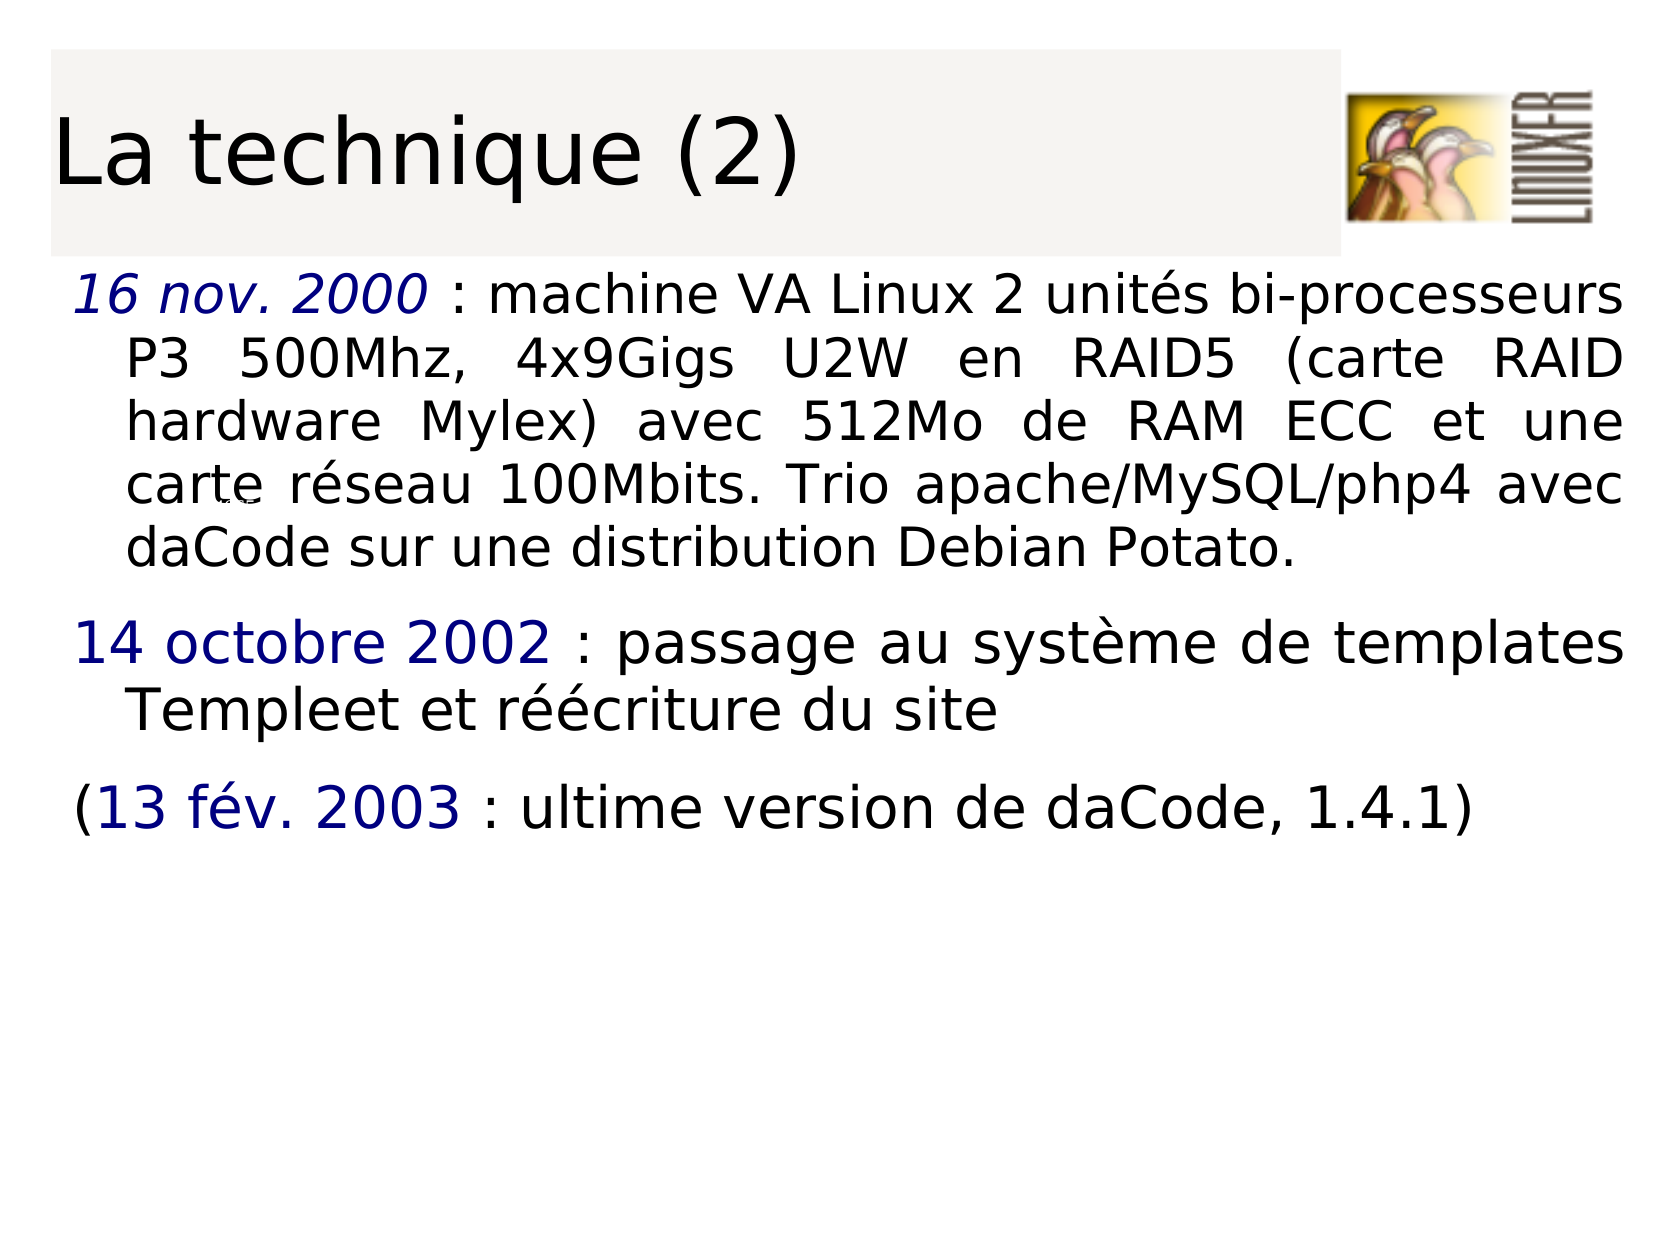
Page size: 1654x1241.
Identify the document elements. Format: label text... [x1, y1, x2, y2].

list 16 nov. 2000 : machine VA Linux 2 unités bi-processeurs P3 500Mhz, 4x9Gigs U2W en RAID5 (carte RAID hardware Mylex) avec 512Mo de RAM ECC et une carte réseau 100Mbits. Trio apache/MySQL/php4 avec daCode sur une distribution Debian Potato. 14 octobre 2002 : passage au système de templates Templeet et réécriture du site (13 fév. 2003 : ultime version de daCode, 1.4.1) [54, 259, 1628, 1103]
picture [1342, 88, 1601, 229]
text_box 4665 [213, 495, 266, 525]
title La technique (2) [51, 49, 1342, 257]
